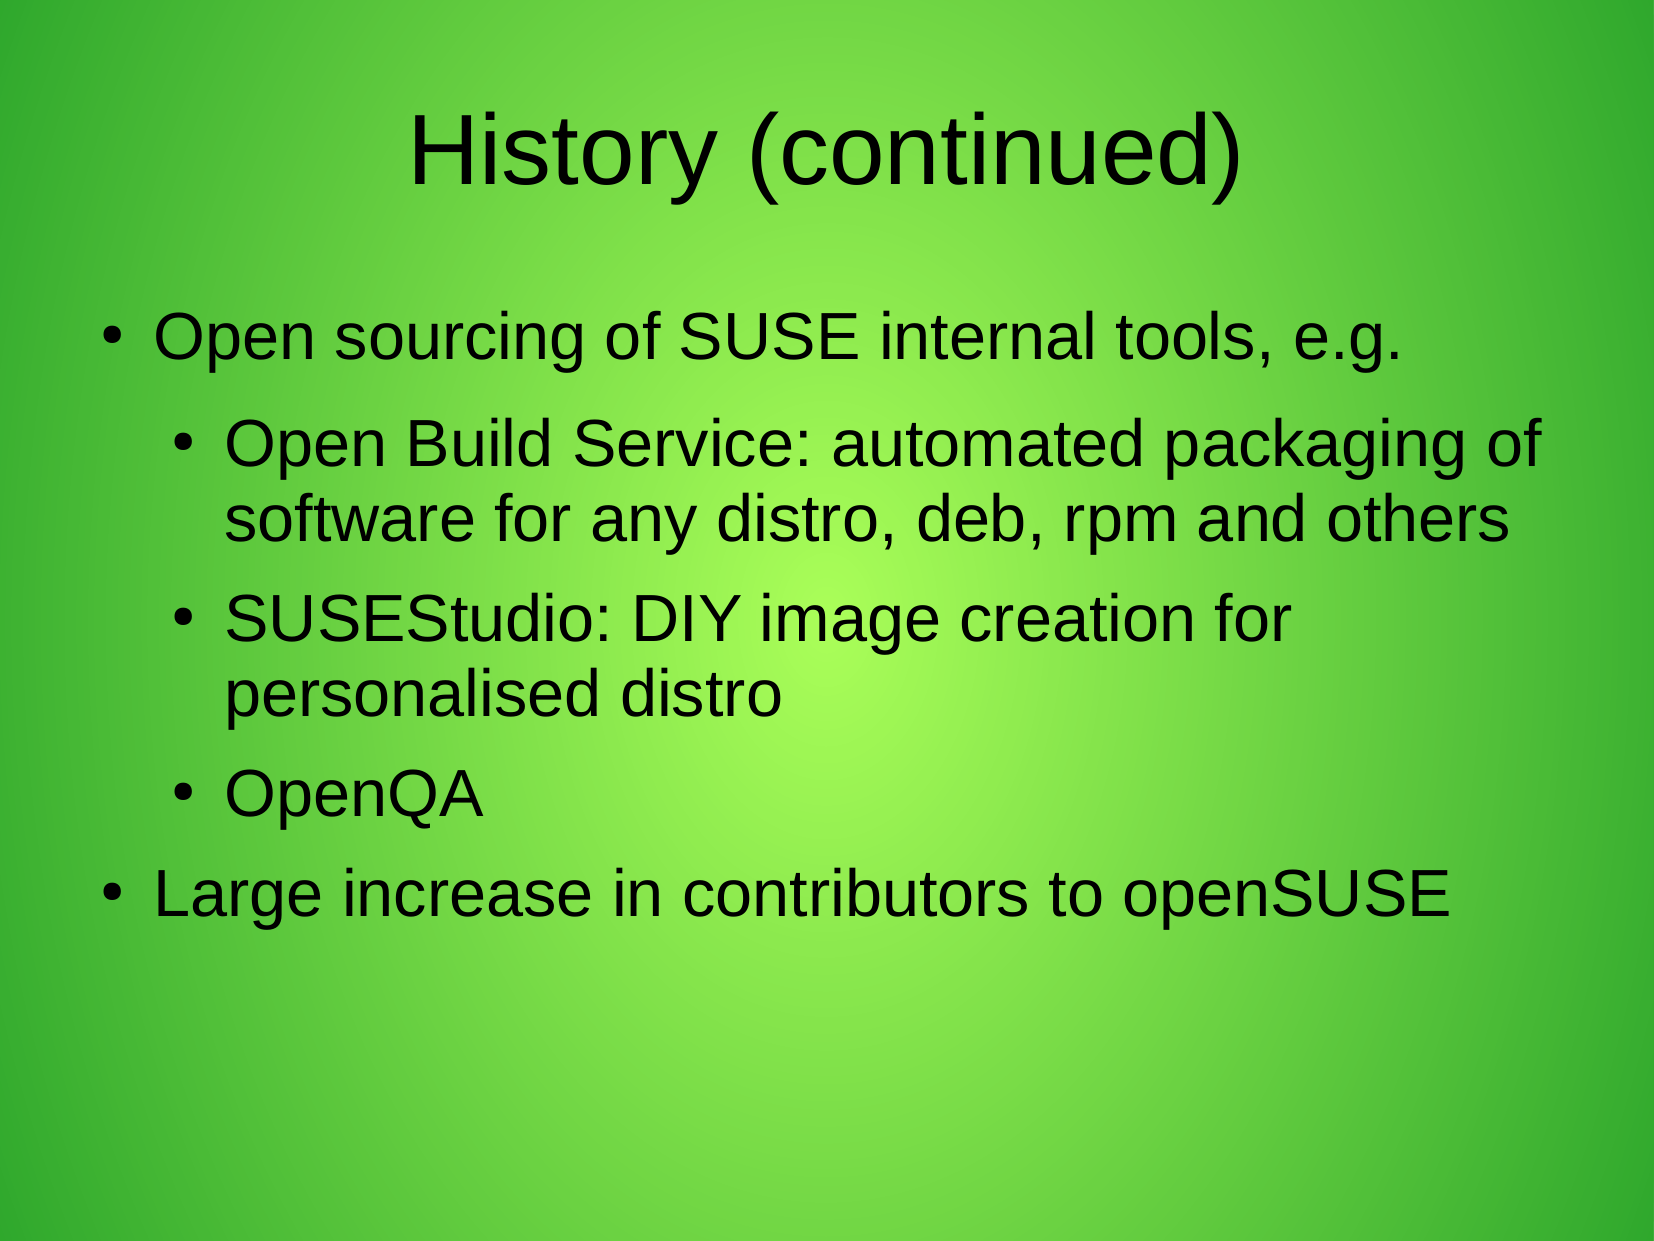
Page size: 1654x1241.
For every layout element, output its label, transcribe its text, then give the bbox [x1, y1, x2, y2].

list Open sourcing of SUSE internal tools, e.g. Open Build Service: automated packaging of software for any distro, deb, rpm and others SUSEStudio: DIY image creation for personalised distro OpenQA Large increase in contributors to openSUSE [82, 299, 1571, 1111]
title History (continued) [82, 47, 1571, 252]
